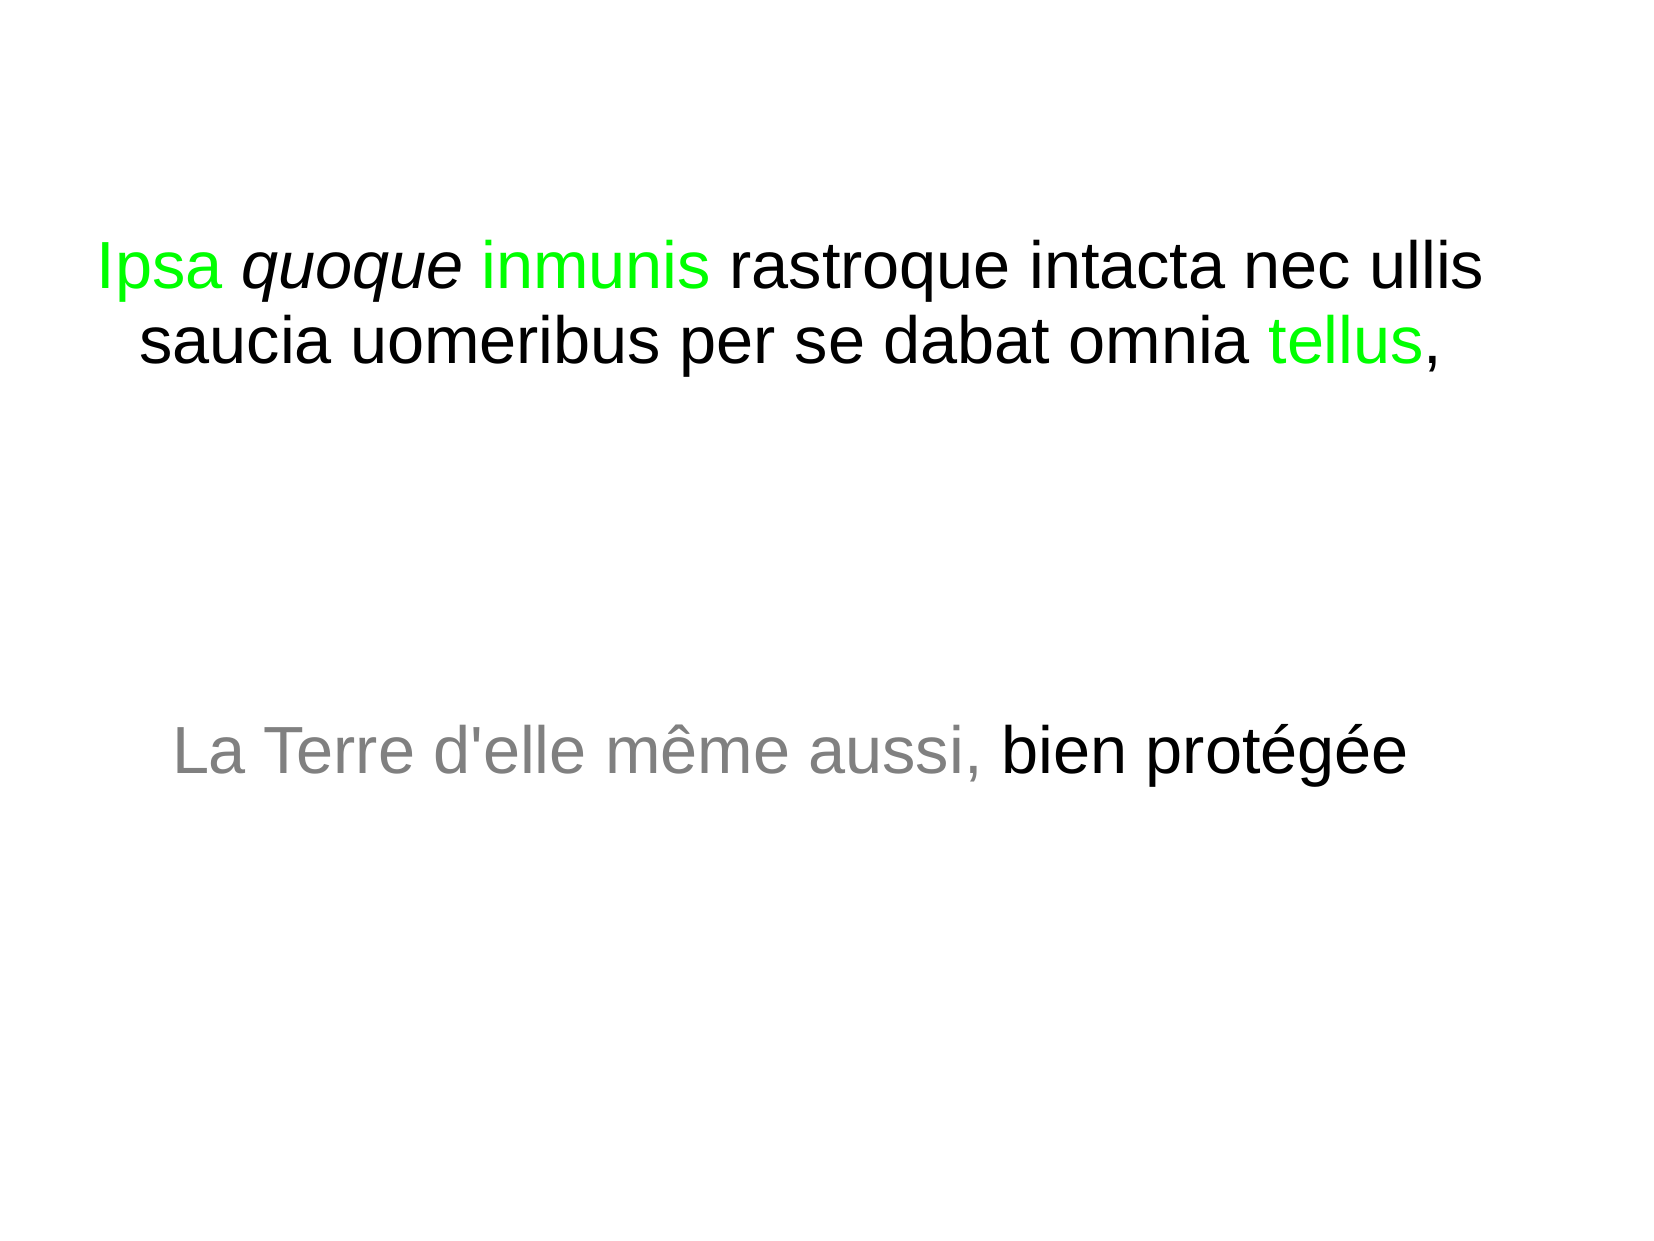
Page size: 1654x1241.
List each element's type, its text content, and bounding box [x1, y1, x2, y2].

title La Terre d'elle même aussi, bien protégée [59, 637, 1548, 845]
text_box Ipsa quoque inmunis rastroque intacta nec ullis saucia uomeribus per se dabat omnia tellus, [81, 228, 1501, 378]
